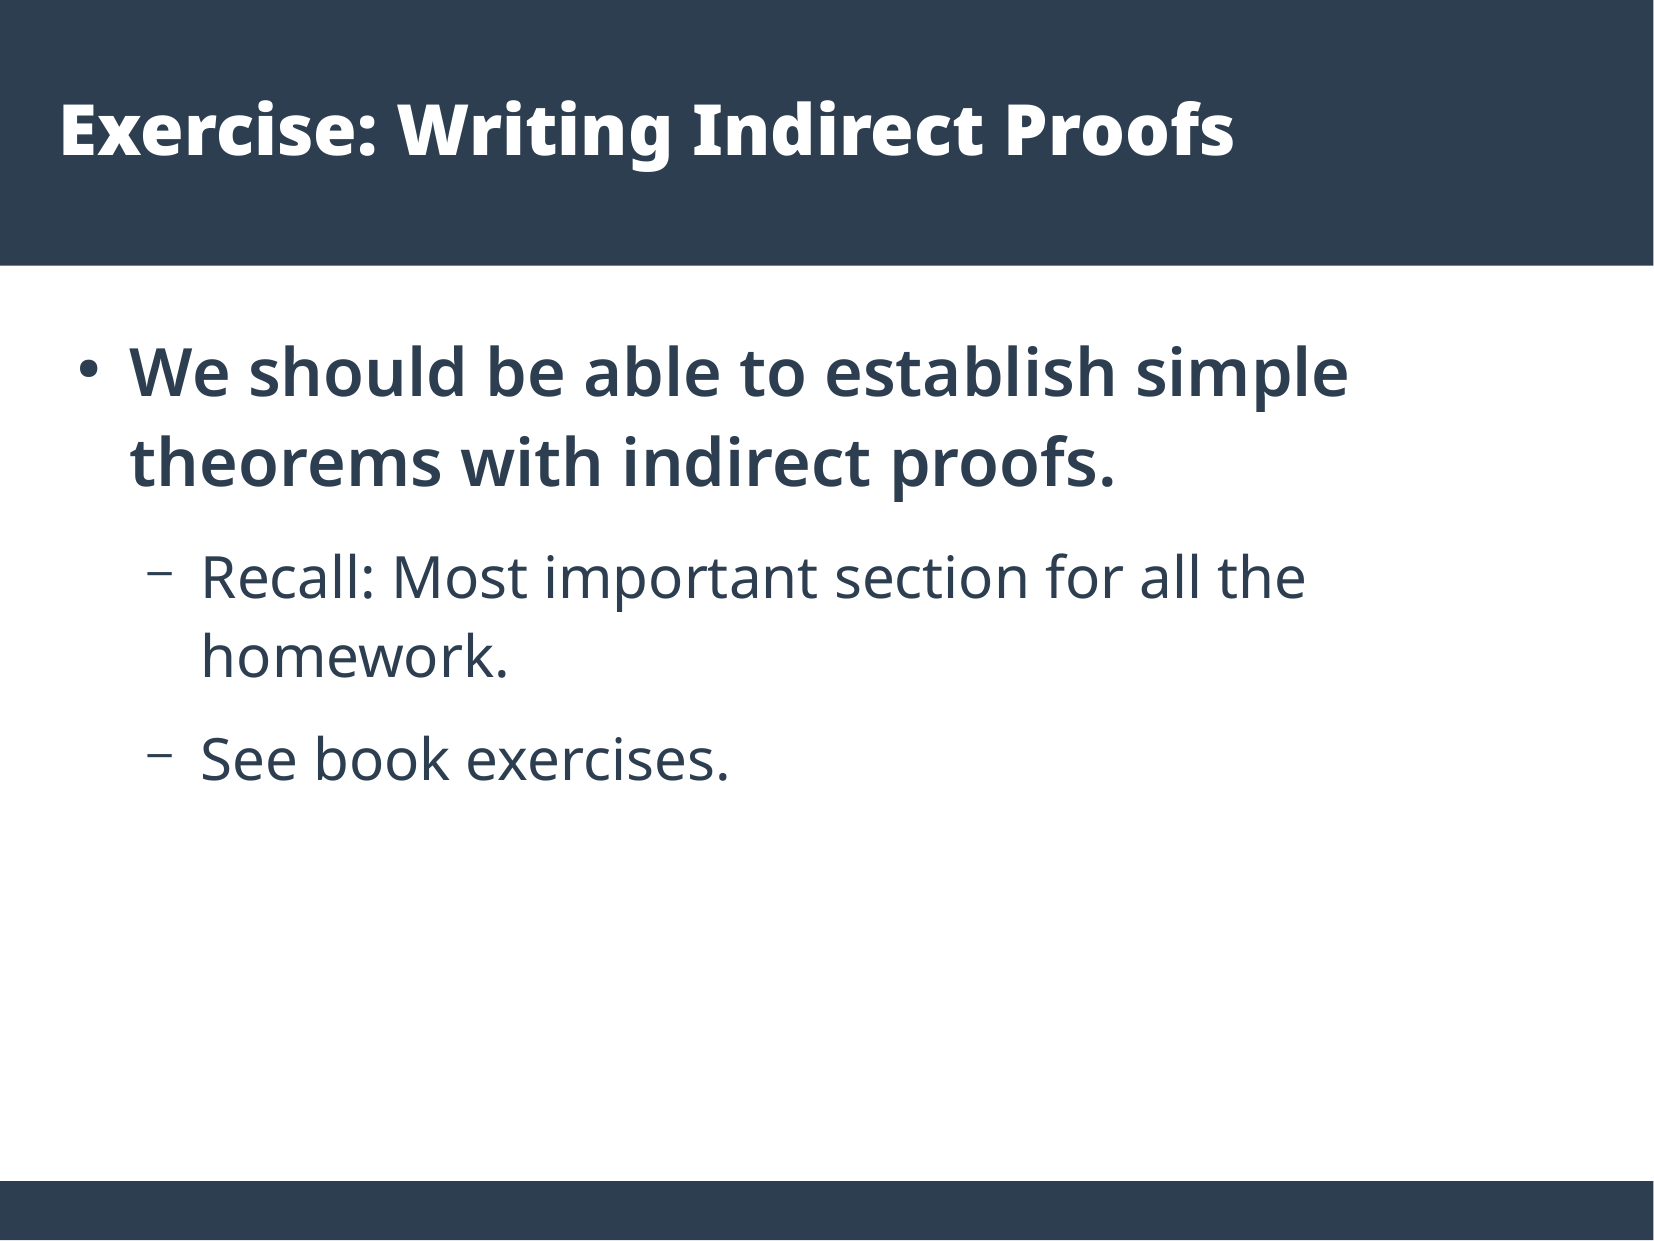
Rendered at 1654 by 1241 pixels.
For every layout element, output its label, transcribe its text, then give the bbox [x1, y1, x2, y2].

title Exercise: Writing Indirect Proofs [59, 49, 1595, 207]
list We should be able to establish simple theorems with indirect proofs. Recall: Most important section for all the homework. See book exercises. [59, 324, 1595, 871]
